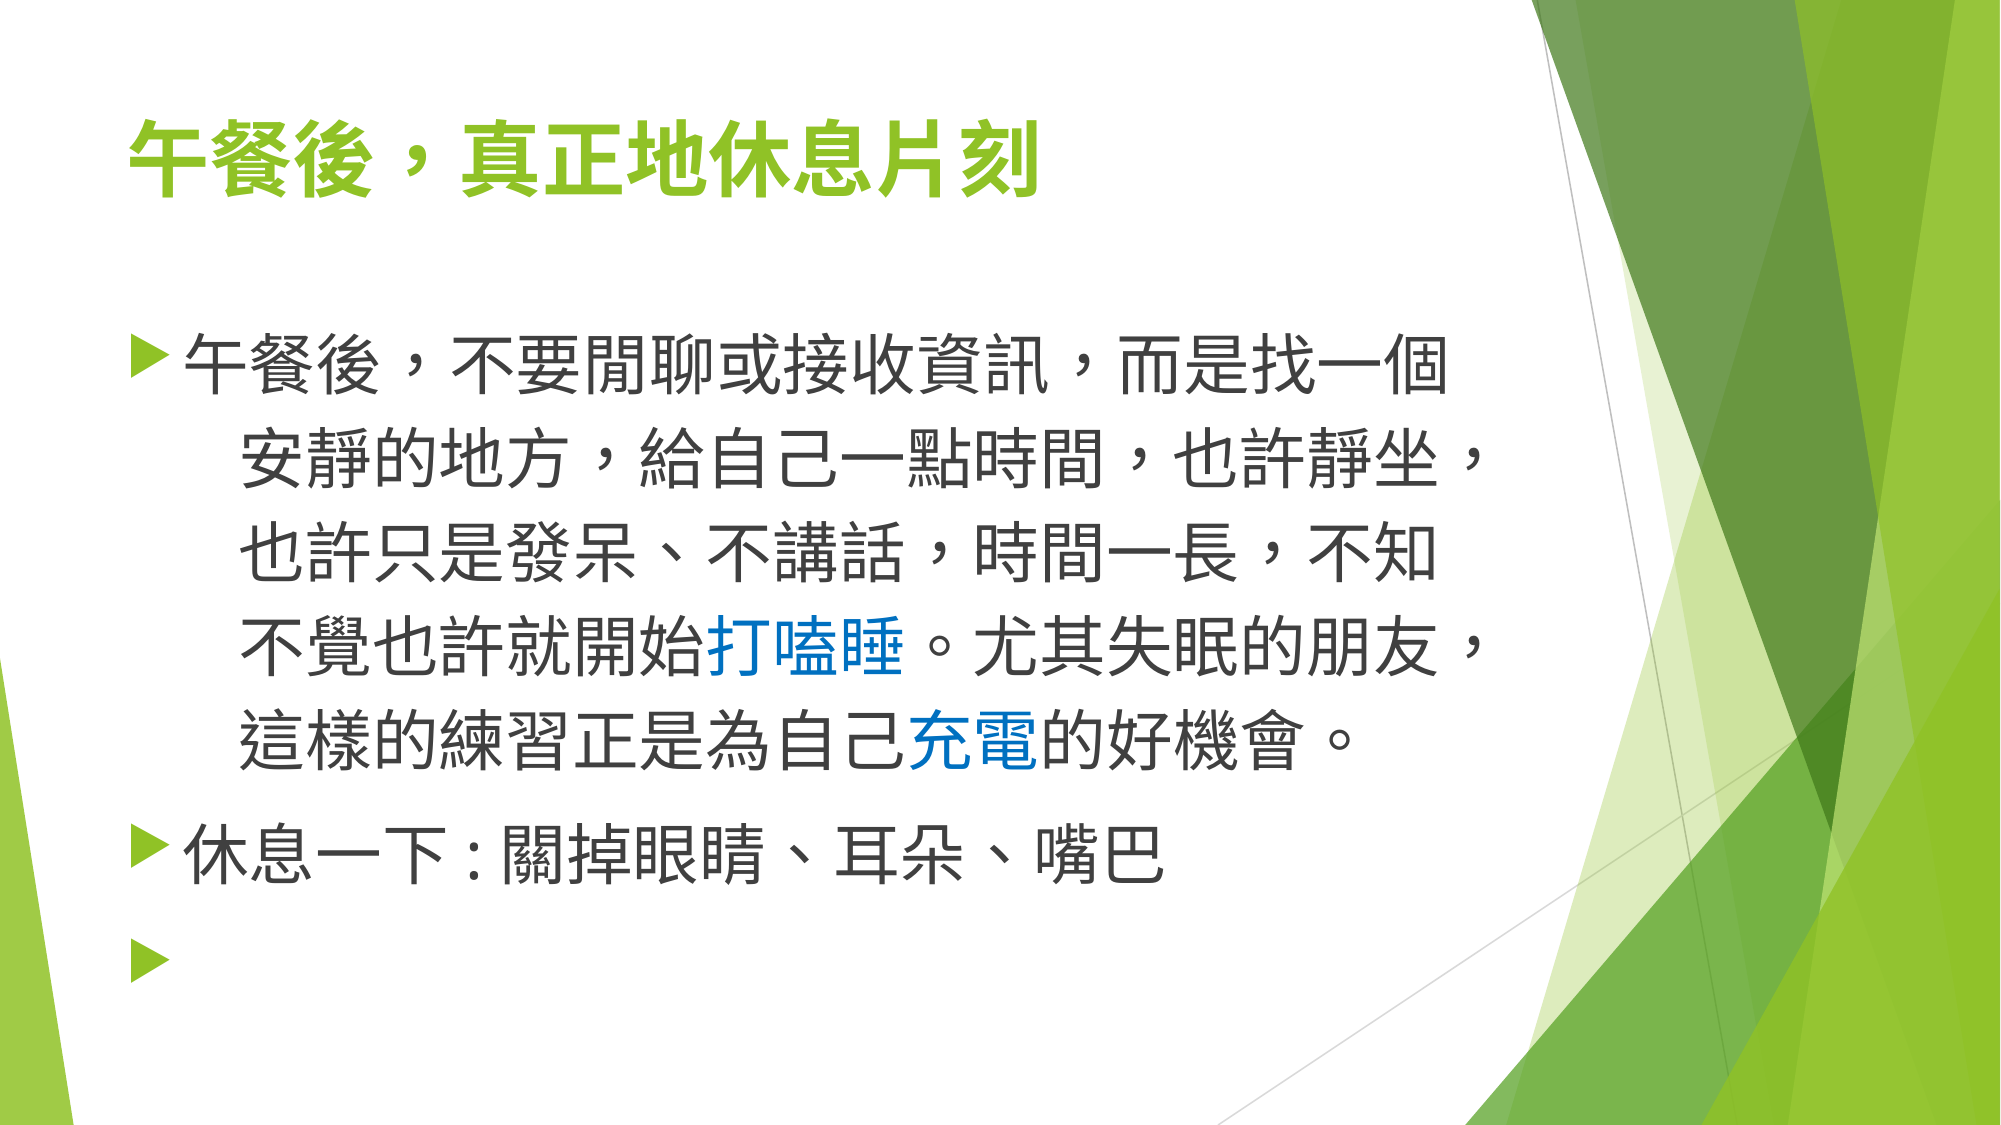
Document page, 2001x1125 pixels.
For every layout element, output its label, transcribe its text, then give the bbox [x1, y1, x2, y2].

title 午餐後，真正地休息片刻 [111, 99, 1522, 301]
list 午餐後，不要閒聊或接收資訊，而是找一個安靜的地方，給自己一點時間，也許靜坐，也許只是發呆、不講話，時間一長，不知不覺也許就開始打嗑睡。尤其失眠的朋友，這樣的練習正是為自己充電的好機會。 休息一下:關掉眼睛、耳朵、嘴巴 [111, 301, 1522, 939]
